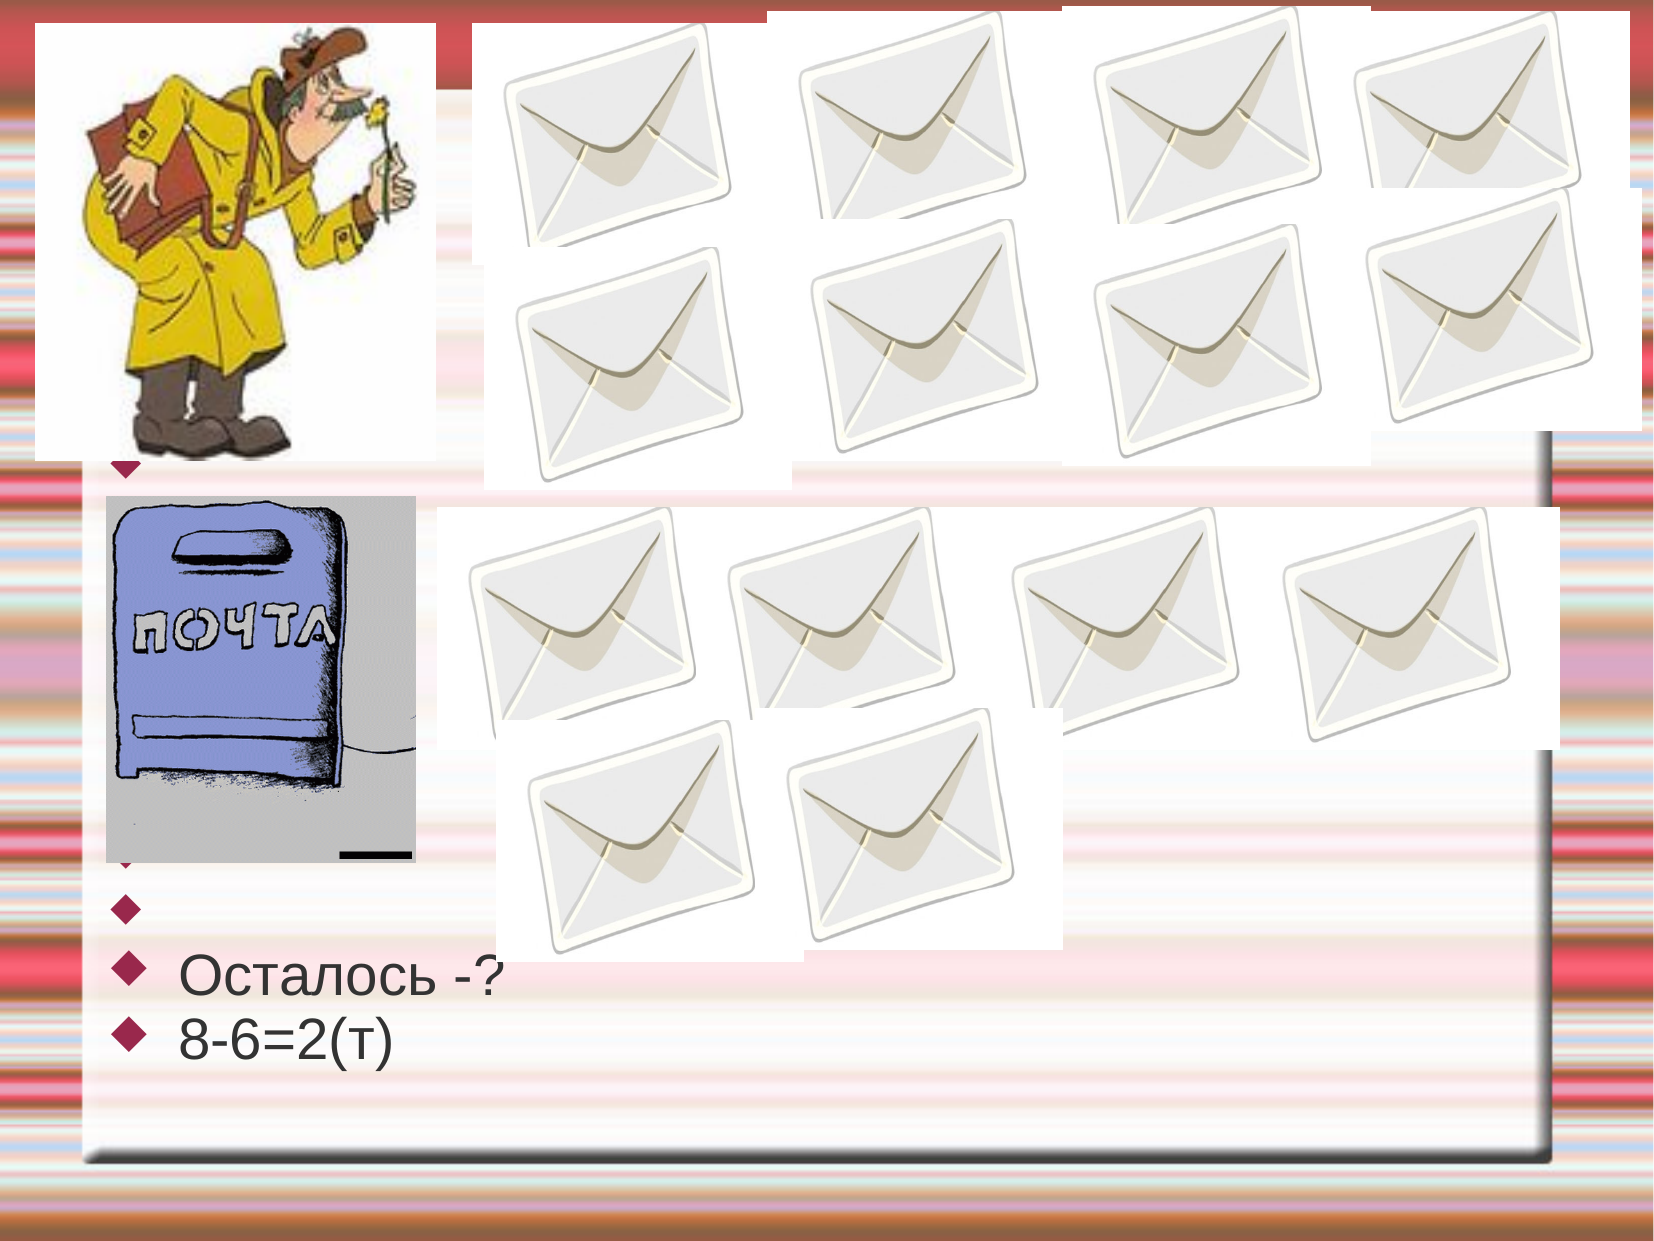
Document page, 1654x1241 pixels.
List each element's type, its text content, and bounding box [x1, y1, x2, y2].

picture [0, 0, 1654, 1241]
list Осталось -? 8-6=2(т) [95, 328, 1477, 1111]
